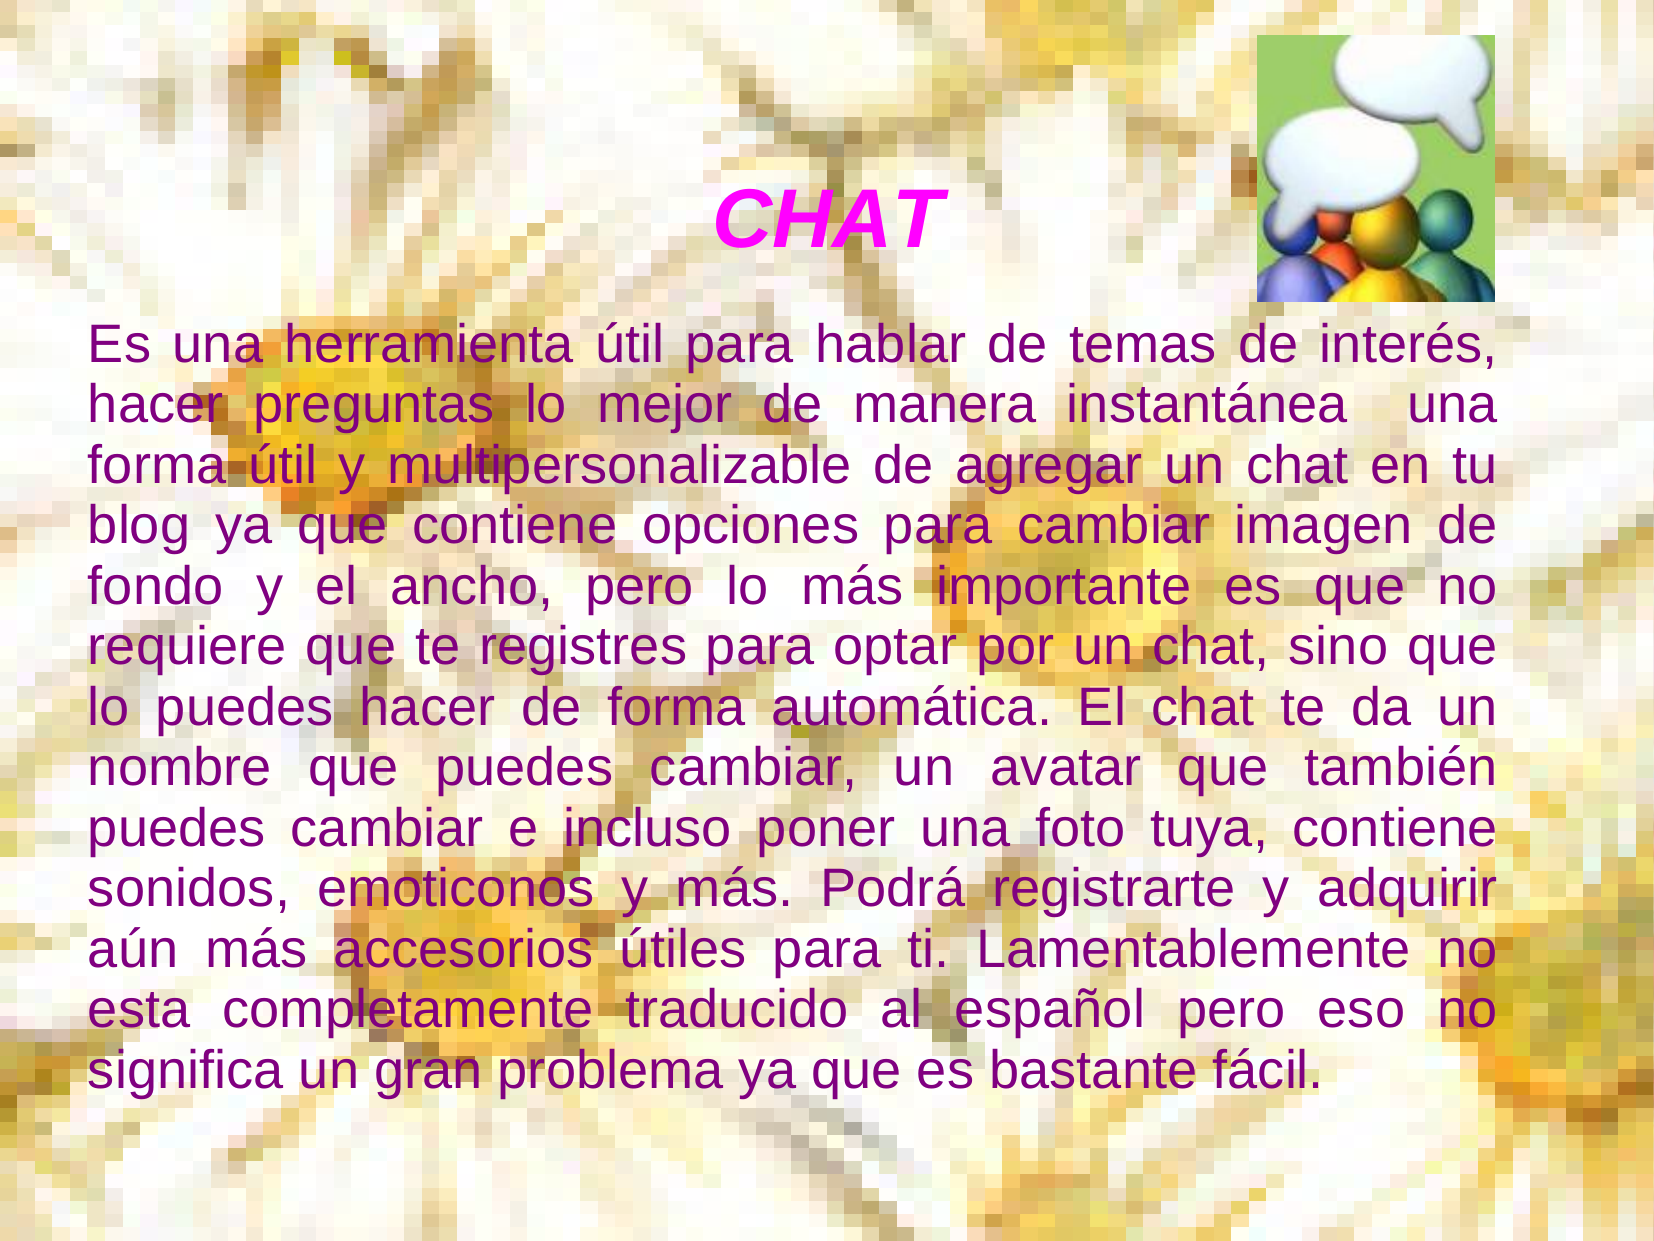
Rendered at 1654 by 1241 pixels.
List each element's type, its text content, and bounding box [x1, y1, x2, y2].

picture [0, 0, 1654, 1241]
title CHAT [121, 114, 1534, 322]
list Es una herramienta útil para hablar de temas de interés, hacer preguntas lo mejor de manera instantánea una forma útil y multipersonalizable de agregar un chat en tu blog ya que contiene opciones para cambiar imagen de fondo y el ancho, pero lo más importante es que no requiere que te registres para optar por un chat, sino que lo puedes hacer de forma automática. El chat te da un nombre que puedes cambiar, un avatar que también puedes cambiar e incluso poner una foto tuya, contiene sonidos, emoticonos y más. Podrá registrarte y adquirir aún más accesorios útiles para ti. Lamentablemente no esta completamente traducido al español pero eso no significa un gran problema ya que es bastante fácil. [87, 312, 1501, 1100]
